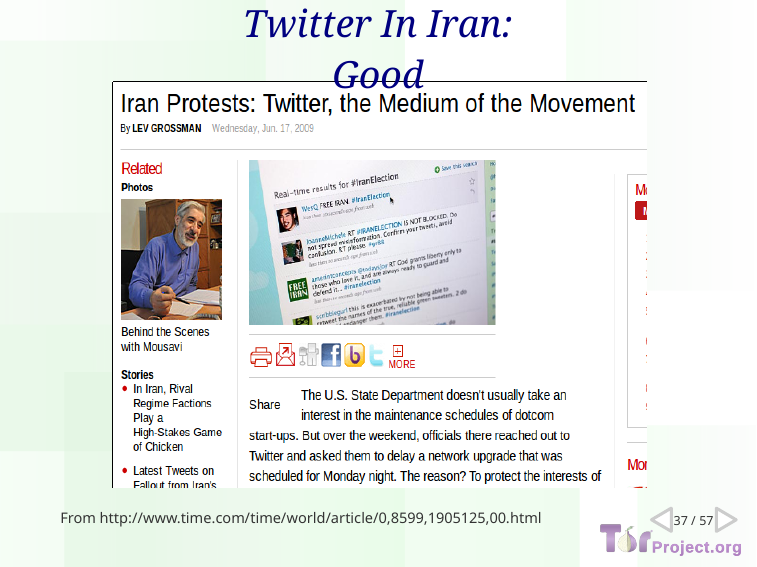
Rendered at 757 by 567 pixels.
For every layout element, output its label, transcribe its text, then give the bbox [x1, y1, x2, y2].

text_box Twitter In Iran: Good [190, 18, 566, 79]
picture [0, 0, 757, 567]
text_box From http://www.time.com/time/world/article/0,8599,1905125,00.html [70, 502, 533, 535]
